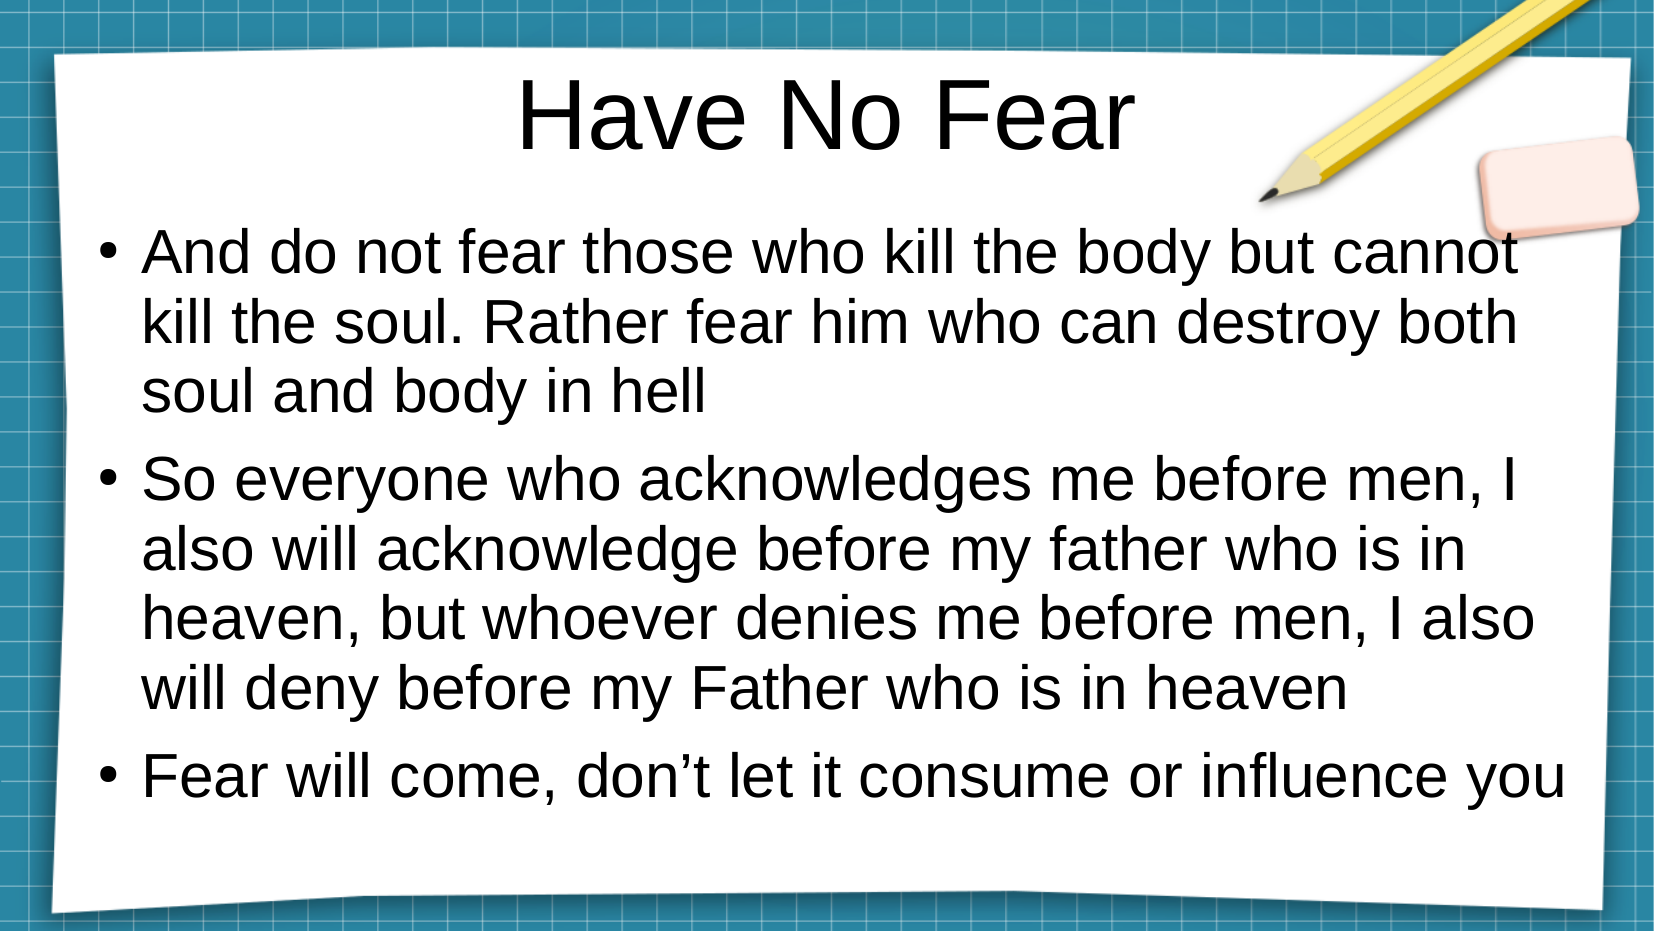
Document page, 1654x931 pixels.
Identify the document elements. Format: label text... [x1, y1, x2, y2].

list And do not fear those who kill the body but cannot kill the soul. Rather fear him who can destroy both soul and body in hell So everyone who acknowledges me before men, I also will acknowledge before my father who is in heaven, but whoever denies me before men, I also will deny before my Father who is in heaven Fear will come, don’t let it consume or influence you [82, 217, 1571, 863]
picture [0, 0, 1654, 931]
title Have No Fear [82, 37, 1571, 193]
